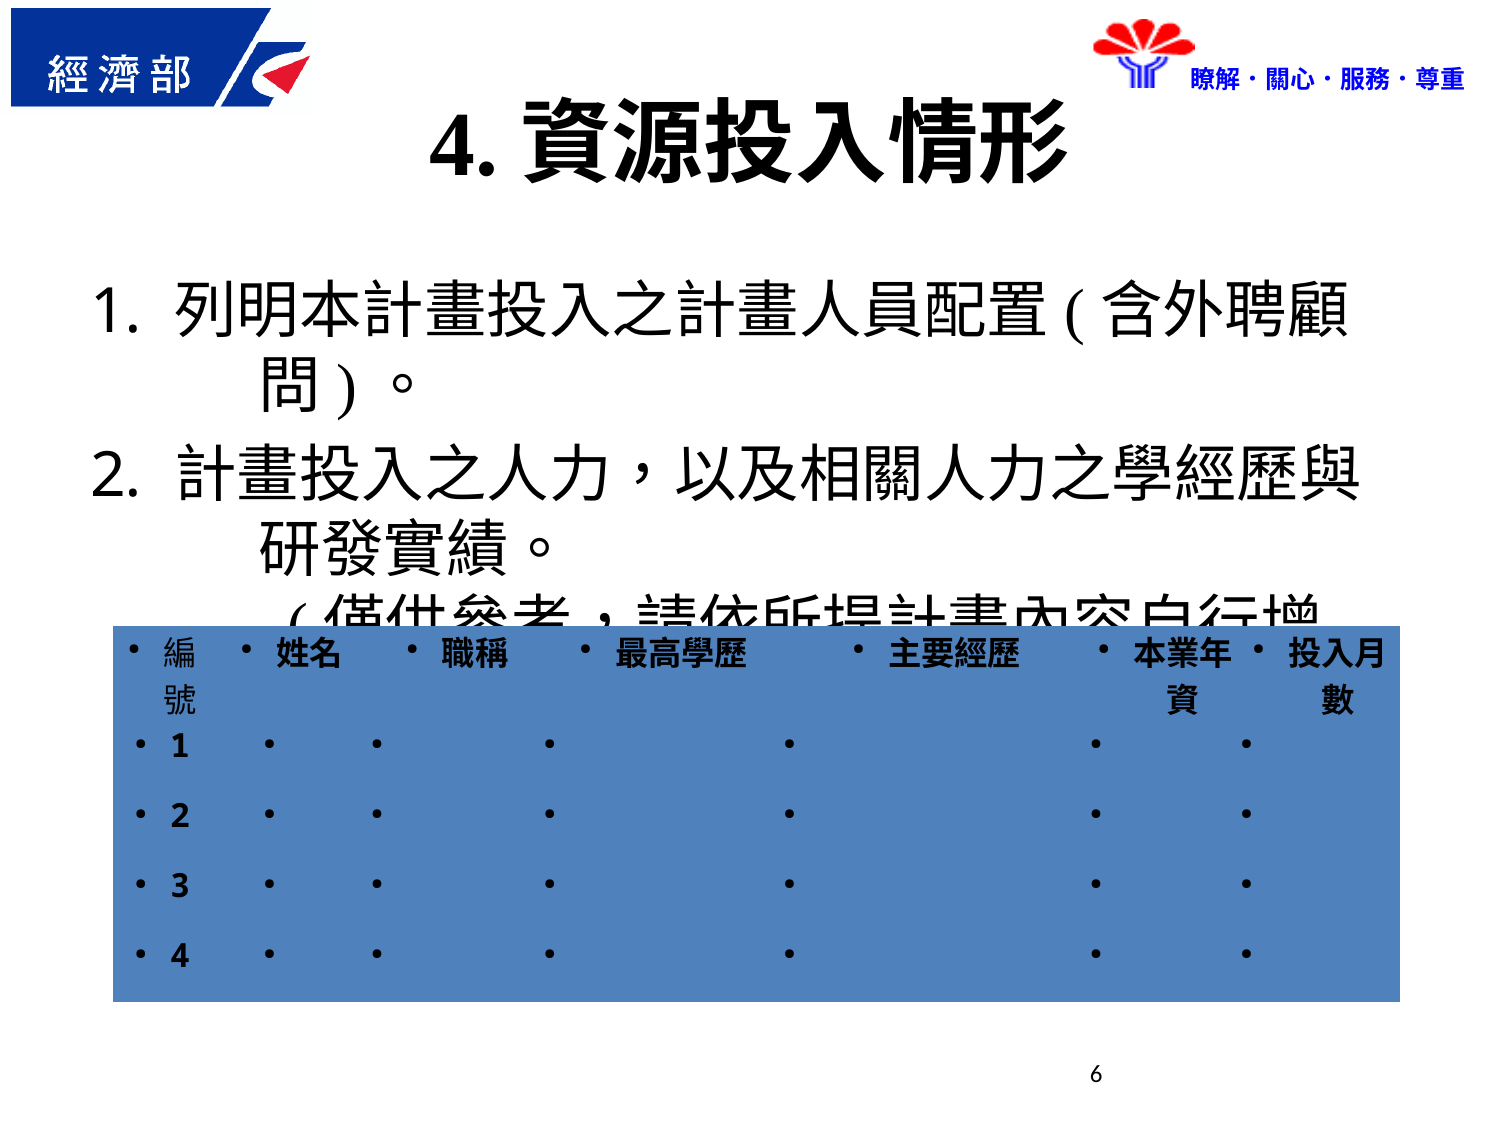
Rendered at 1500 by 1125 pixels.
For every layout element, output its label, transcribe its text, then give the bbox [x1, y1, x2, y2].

table_header 姓名 [212, 626, 371, 722]
text_box 5 [1074, 1042, 1426, 1103]
table_cell 4 [113, 932, 212, 1002]
table_cell [1090, 862, 1241, 932]
table_cell [371, 792, 544, 862]
table_cell [371, 932, 544, 1002]
table_cell [1241, 722, 1400, 792]
table_cell [544, 792, 784, 862]
table_header 主要經歷 [784, 626, 1090, 722]
title 4.資源投入情形 [75, 45, 1426, 233]
table_cell [544, 932, 784, 1002]
table_cell [784, 792, 1090, 862]
list 列明本計畫投入之計畫人員配置(含外聘顧問)。 計畫投入之人力，以及相關人力之學經歷與研發實績。 (僅供參考，請依所提計畫內容自行增列) [75, 262, 1426, 1005]
table_header 本業年資 [1090, 626, 1241, 722]
table_cell [371, 722, 544, 792]
table_cell 1 [113, 722, 212, 792]
table_cell [1241, 932, 1400, 1002]
table_cell [1090, 722, 1241, 792]
table_cell [212, 932, 371, 1002]
table_header 編號 [113, 626, 212, 722]
table_cell [212, 722, 371, 792]
table_cell [784, 862, 1090, 932]
table_cell [1090, 792, 1241, 862]
table_header 職稱 [371, 626, 544, 722]
table_cell [784, 722, 1090, 792]
table_cell [1241, 862, 1400, 932]
table_cell [371, 862, 544, 932]
table_cell [212, 862, 371, 932]
table_cell 2 [113, 792, 212, 862]
table_cell [784, 932, 1090, 1002]
table_cell [1090, 932, 1241, 1002]
table_cell [212, 792, 371, 862]
table_cell [544, 862, 784, 932]
table_cell 3 [113, 862, 212, 932]
table_cell [1241, 792, 1400, 862]
table_cell [544, 722, 784, 792]
table_header 最高學歷 [544, 626, 784, 722]
table_header 投入月數 [1241, 626, 1400, 722]
